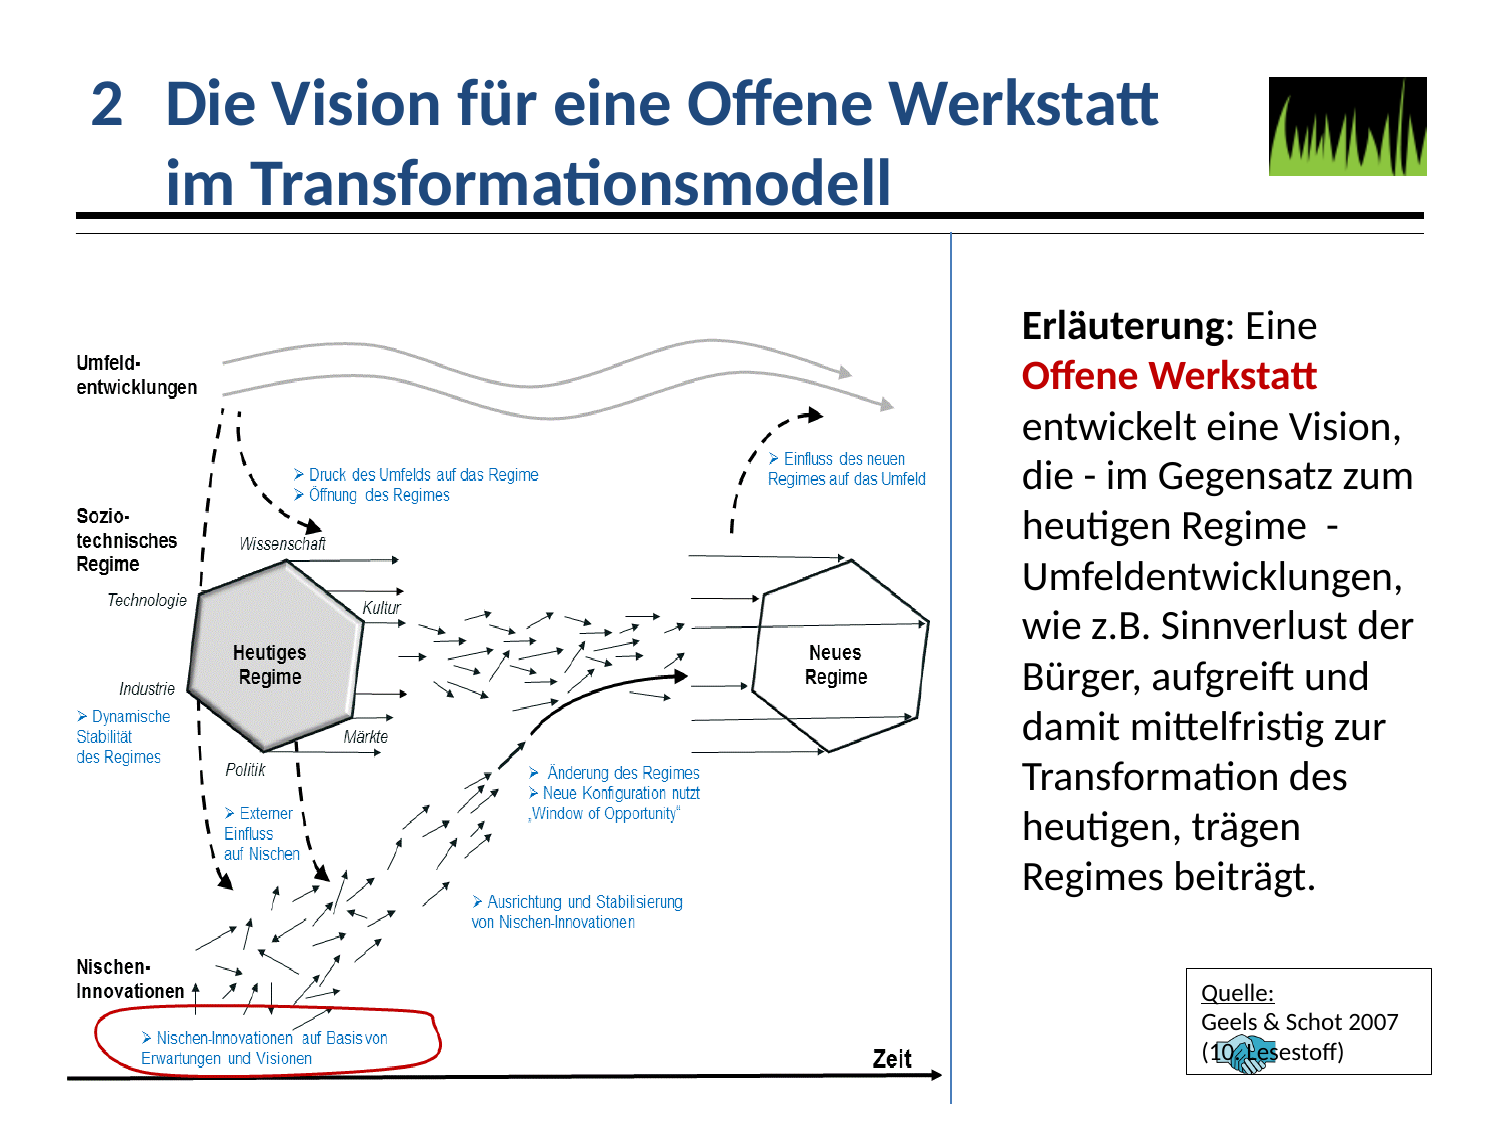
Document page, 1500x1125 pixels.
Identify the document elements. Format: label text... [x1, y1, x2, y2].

text_box Quelle: Geels & Schot 2007 ( 10. Lesestoff) [1186, 968, 1432, 1075]
picture [67, 317, 942, 1084]
text_box Erläuterung: Eine Offene Werkstatt entwickelt eine Vision, die - im Gegensatz zum heutigen Regime - Umfeldentwicklungen, wie z.B. Sinnverlust der Bürger, aufgreift und damit mittelfristig zur Transformation des heutigen, trägen Regimes beiträgt. [1007, 291, 1447, 906]
title 2 Die Vision für eine Offene Werkstatt im Transformationsmodell [75, 45, 1426, 233]
picture [1269, 77, 1427, 176]
